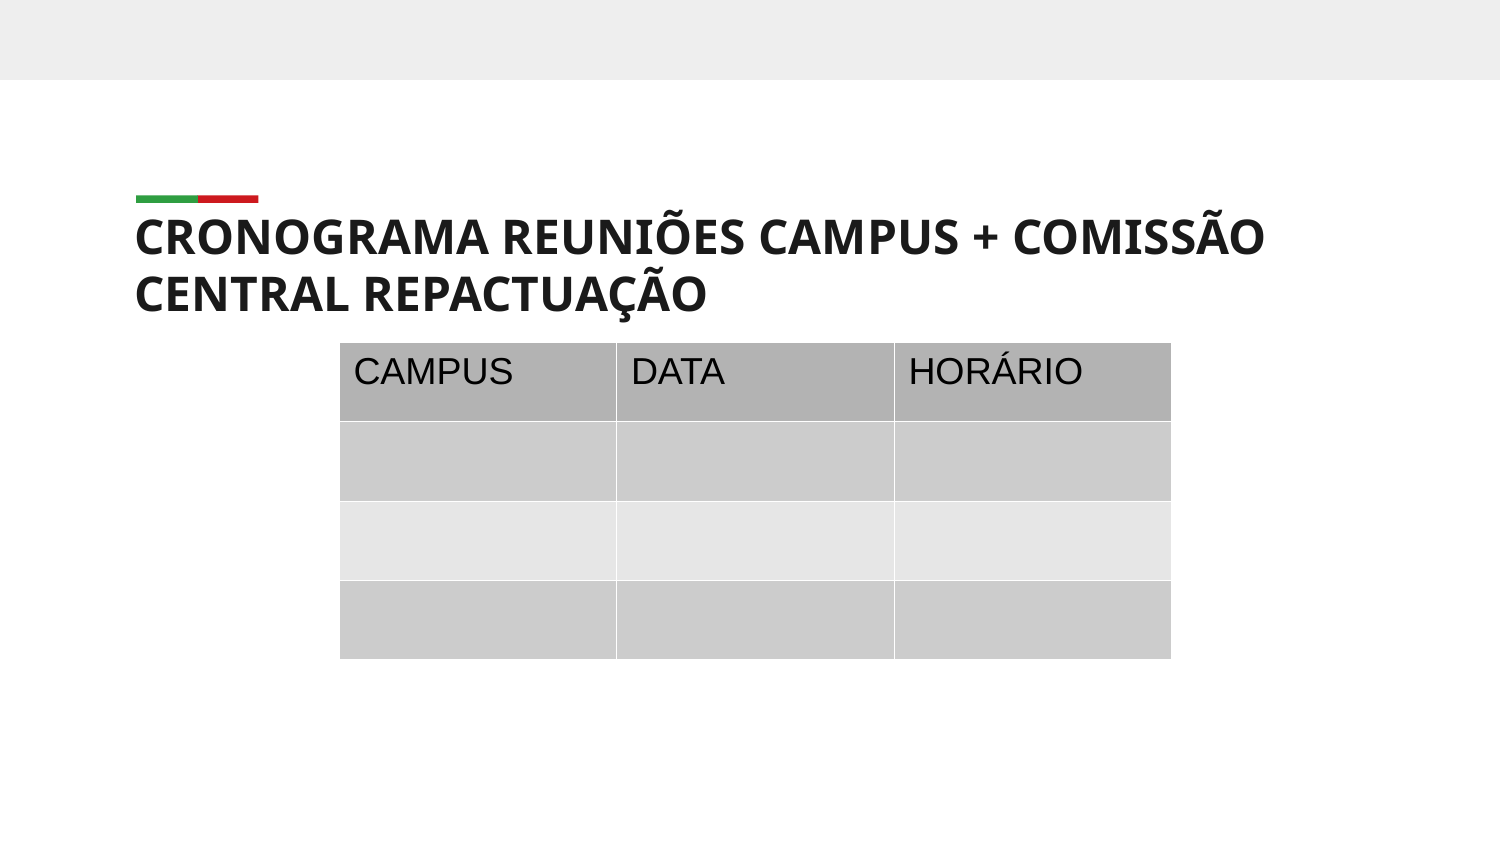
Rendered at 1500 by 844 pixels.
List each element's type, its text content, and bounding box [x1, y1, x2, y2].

table_cell [340, 502, 616, 580]
table_cell [617, 581, 894, 659]
text_box CRONOGRAMA REUNIÕES CAMPUS + COMISSÃO CENTRAL REPACTUAÇÃO [119, 191, 1448, 267]
table_cell [895, 581, 1171, 659]
table_cell [340, 422, 616, 501]
table_header DATA [617, 343, 894, 421]
table_cell [895, 422, 1171, 501]
table_cell [617, 502, 894, 580]
table_cell [340, 581, 616, 659]
table_header CAMPUS [340, 343, 616, 421]
table_cell [895, 502, 1171, 580]
table_header HORÁRIO [895, 343, 1171, 421]
table_cell [617, 422, 894, 501]
